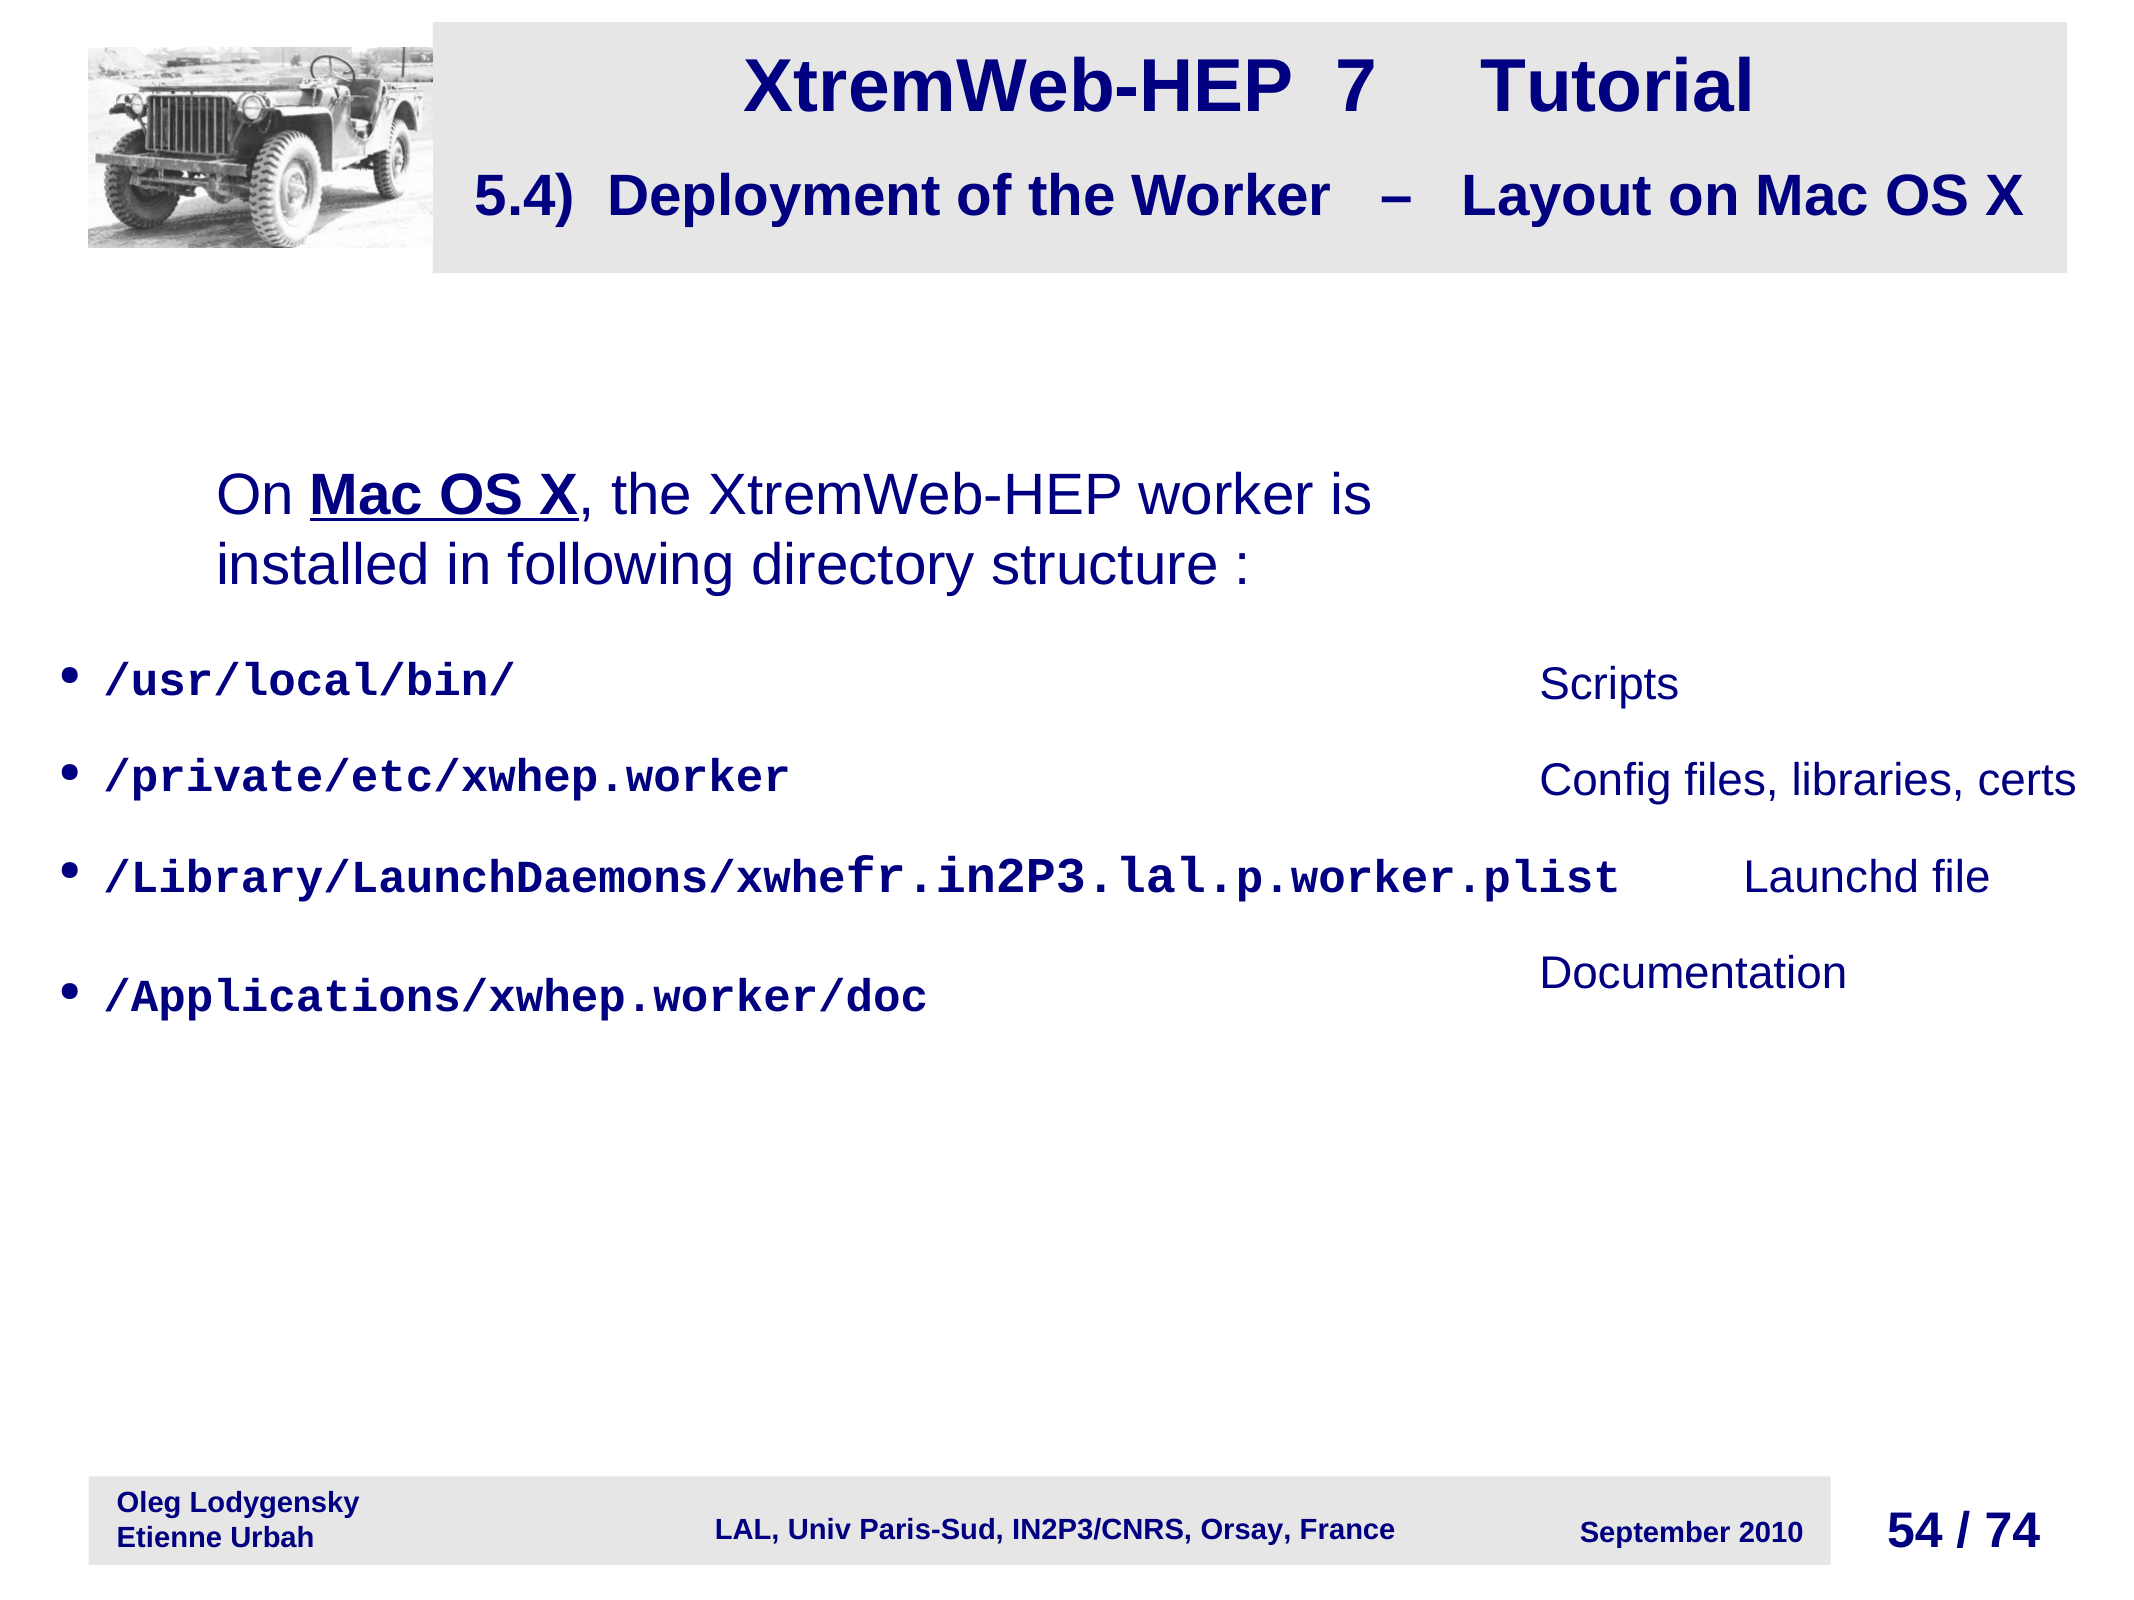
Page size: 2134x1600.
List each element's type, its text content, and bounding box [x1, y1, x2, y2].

picture [88, 47, 433, 248]
text_box Scripts Config files, libraries, certs Launchd file Documentation [1539, 653, 2116, 1071]
text_box /usr/local/bin/ /private/etc/xwhep.worker /Library/LaunchDaemons/xwhefr.in2P3.lal.p.worker.plist /Applications/xwhep.worker/doc [59, 649, 1654, 1067]
text_box On Mac OS X, the XtremWeb-HEP worker is installed in following directory structure : [206, 456, 1433, 550]
title 5.4) Deployment of the Worker – Layout on Mac OS X [442, 118, 2067, 266]
